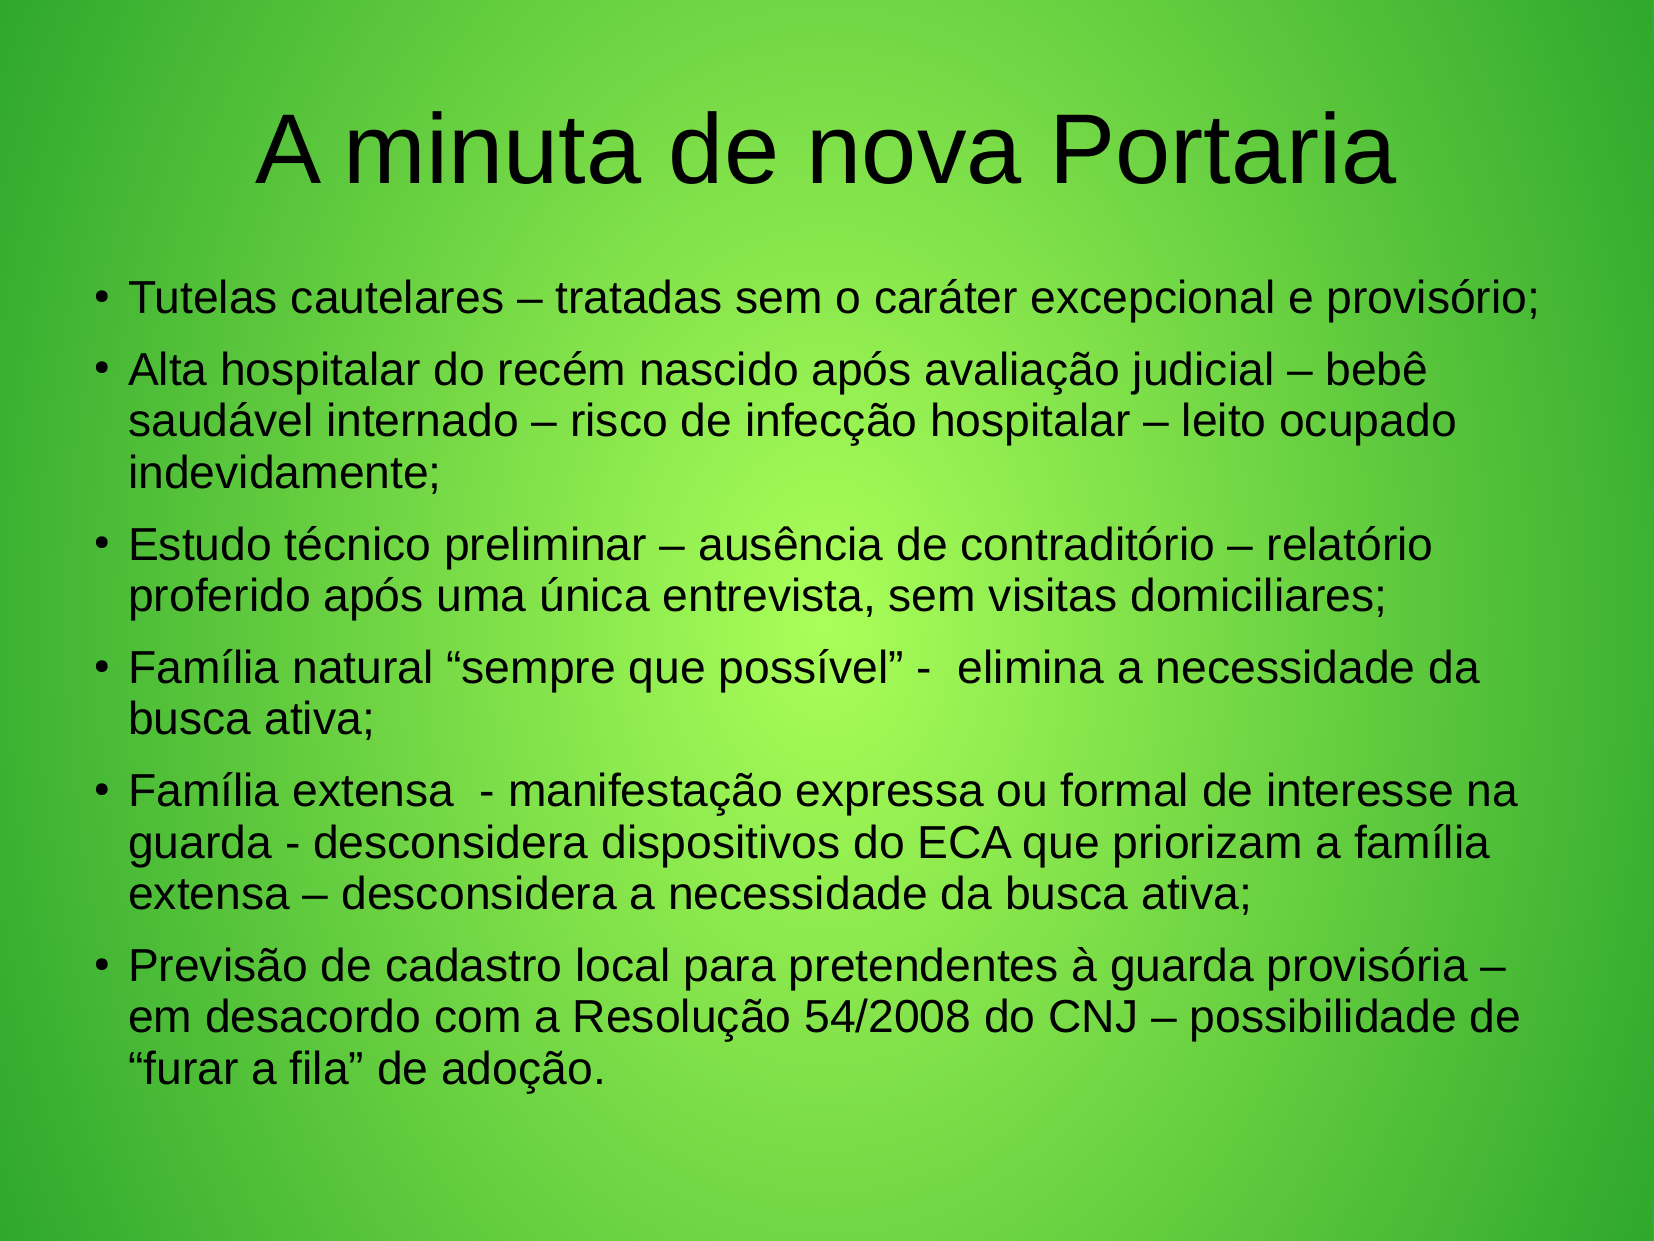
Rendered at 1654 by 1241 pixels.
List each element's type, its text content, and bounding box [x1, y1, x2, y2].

list Tutelas cautelares – tratadas sem o caráter excepcional e provisório; Alta hospitalar do recém nascido após avaliação judicial – bebê saudável internado – risco de infecção hospitalar – leito ocupado indevidamente; Estudo técnico preliminar – ausência de contraditório – relatório proferido após uma única entrevista, sem visitas domiciliares; Família natural “sempre que possível” - elimina a necessidade da busca ativa; Família extensa - manifestação expressa ou formal de interesse na guarda - desconsidera dispositivos do ECA que priorizam a família extensa – desconsidera a necessidade da busca ativa; Previsão de cadastro local para pretendentes à guarda provisória – em desacordo com a Resolução 54/2008 do CNJ – possibilidade de “furar a fila” de adoção. [82, 271, 1571, 1111]
title A minuta de nova Portaria [82, 47, 1571, 252]
